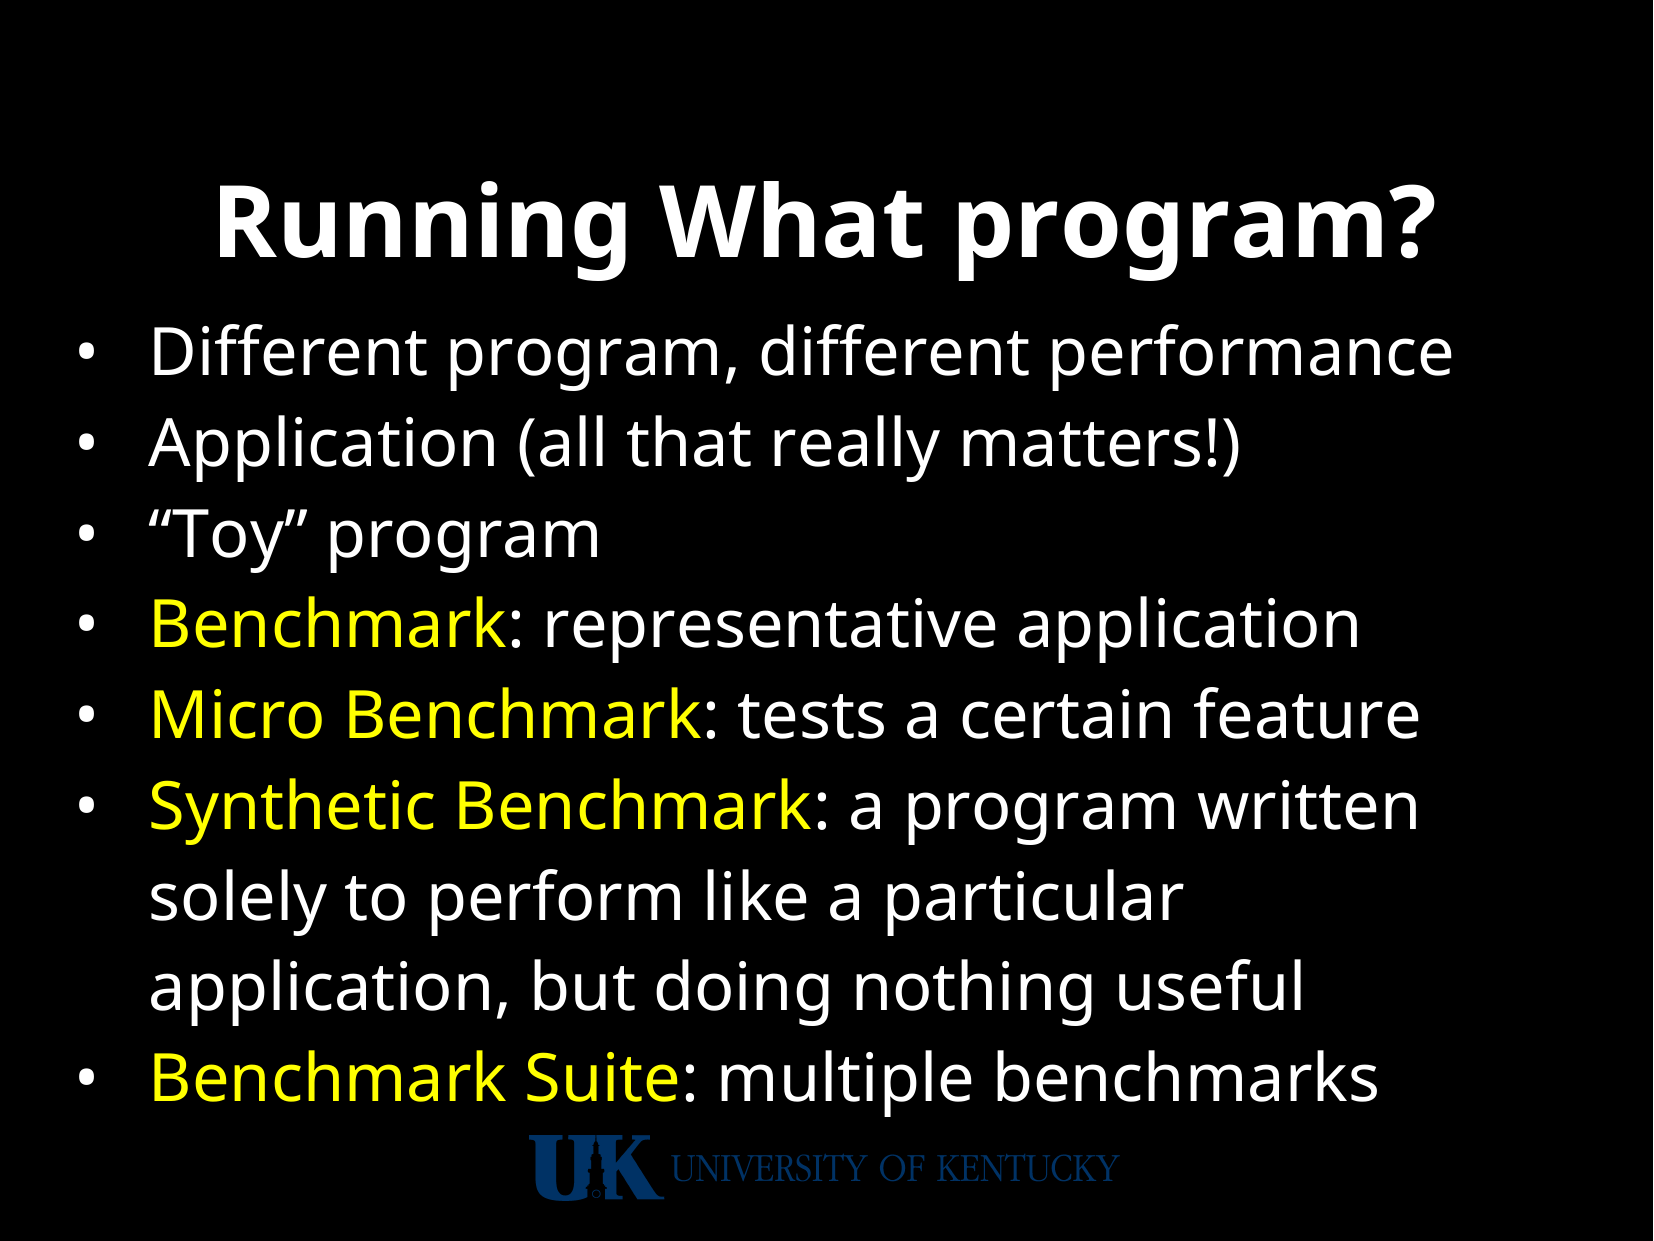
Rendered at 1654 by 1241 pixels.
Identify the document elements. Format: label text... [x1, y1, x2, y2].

picture [529, 1135, 1120, 1201]
subtitle • Different program, different performance • Application (all that really matters!) • “Toy” program • Benchmark: representative application • Micro Benchmark: tests a certain feature • Synthetic Benchmark: a program written solely to perform like a particular application, but doing nothing useful • Benchmark Suite: multiple benchmarks [74, 262, 1575, 1163]
title Running What program? [75, 31, 1576, 407]
